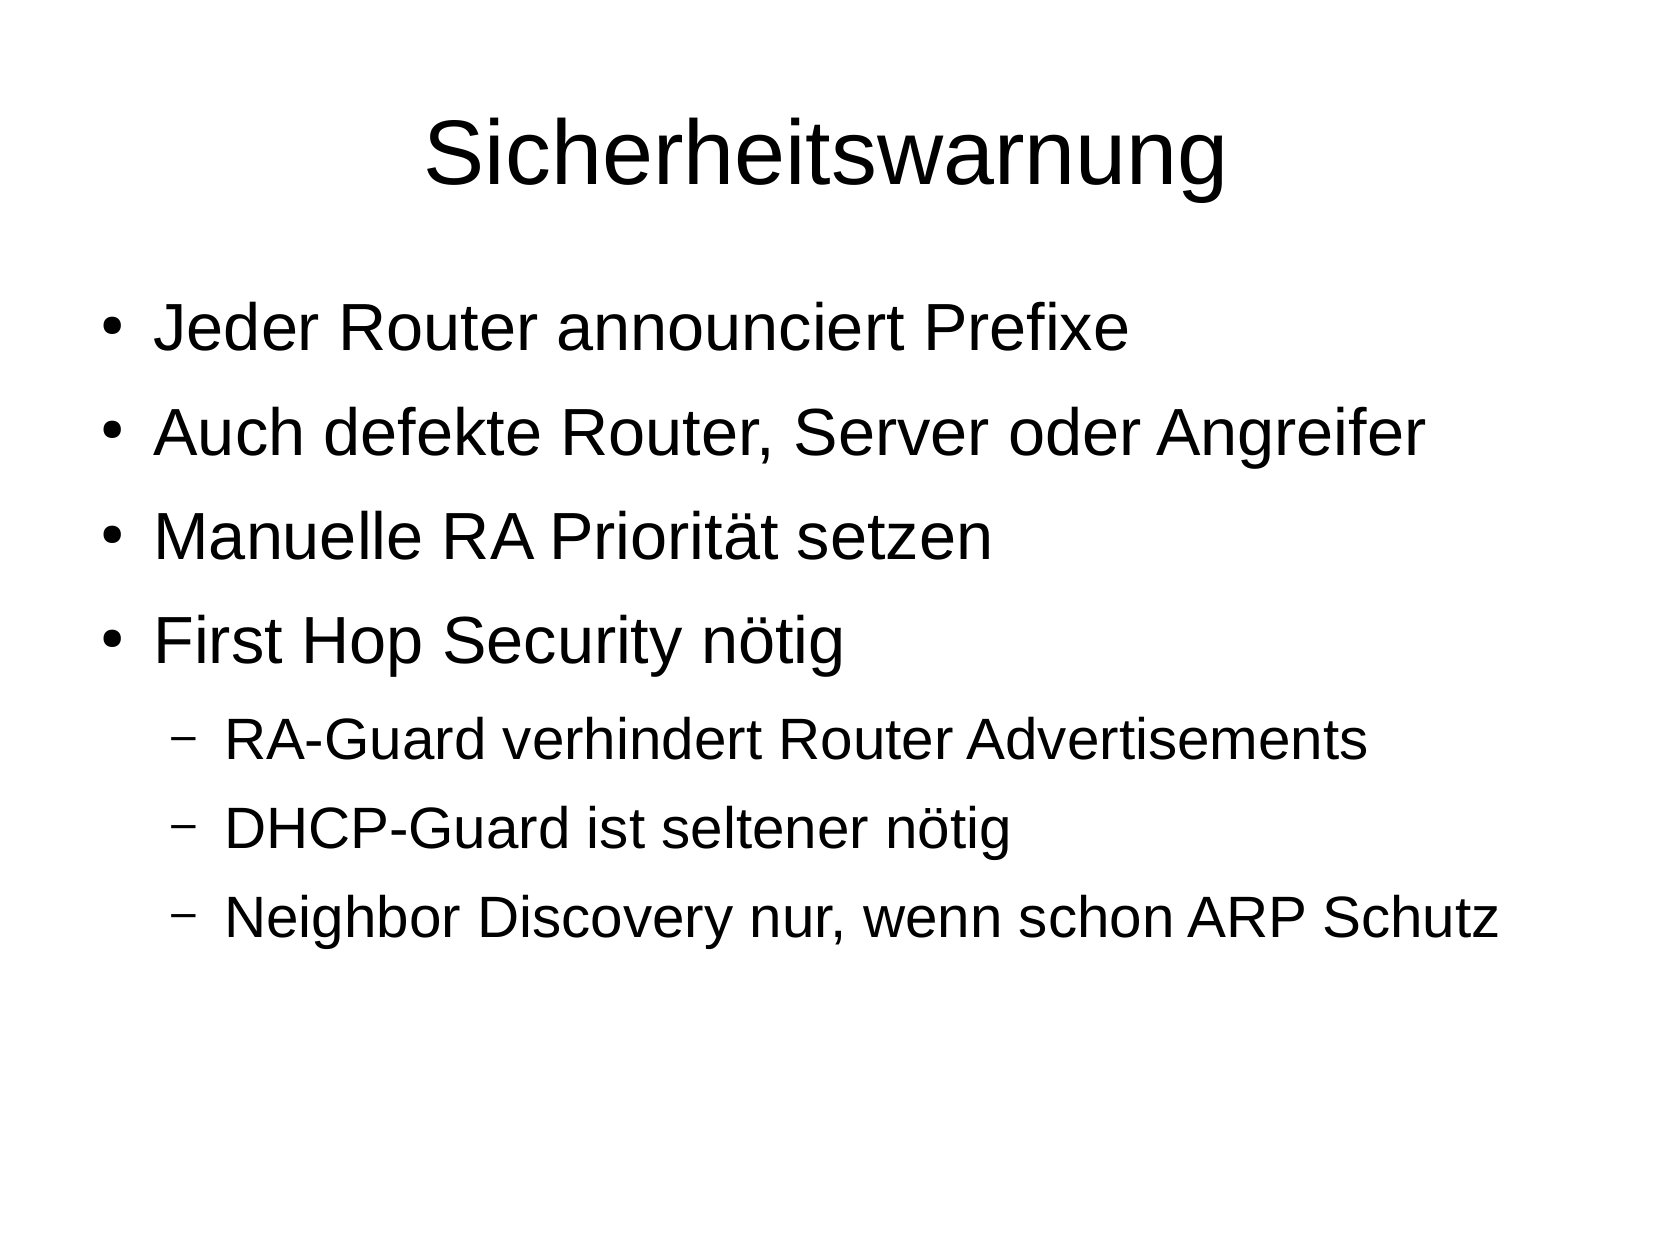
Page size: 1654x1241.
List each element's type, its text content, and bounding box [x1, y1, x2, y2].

list Jeder Router announciert Prefixe Auch defekte Router, Server oder Angreifer Manuelle RA Priorität setzen First Hop Security nötig RA-Guard verhindert Router Advertisements DHCP-Guard ist seltener nötig Neighbor Discovery nur, wenn schon ARP Schutz [82, 290, 1571, 1010]
title Sicherheitswarnung [82, 49, 1571, 257]
